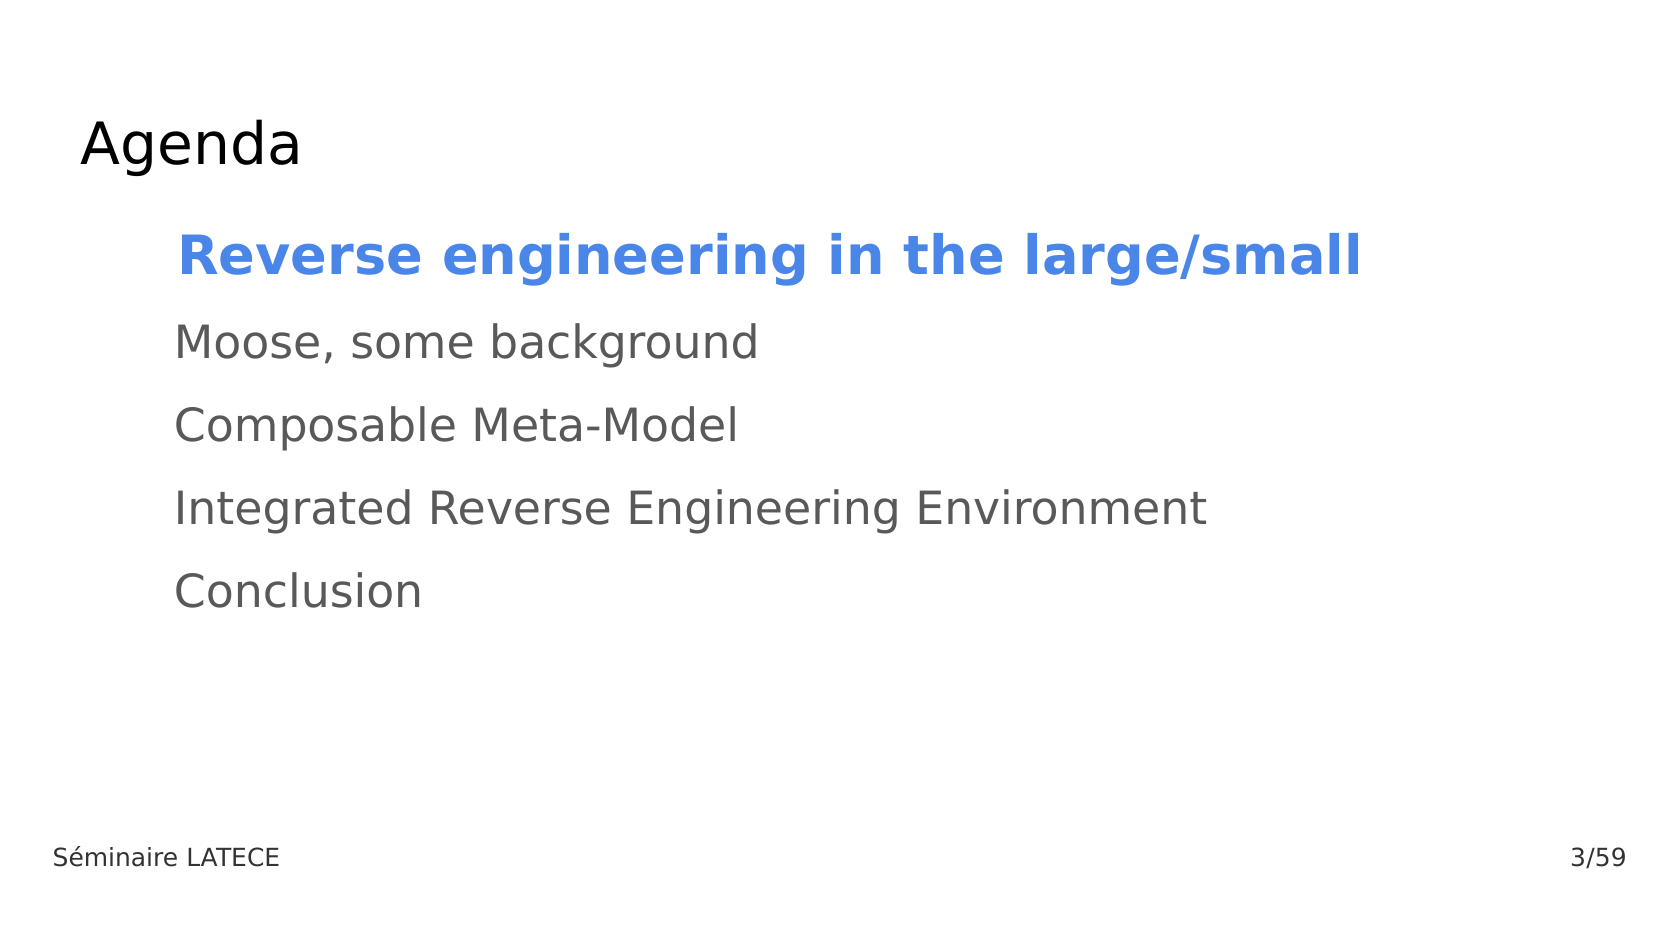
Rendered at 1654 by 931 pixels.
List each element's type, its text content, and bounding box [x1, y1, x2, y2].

list Reverse engineering in the large/small Moose, some background Composable Meta-Model Integrated Reverse Engineering Environment Conclusion [157, 223, 1578, 797]
title Agenda [80, 97, 1479, 192]
